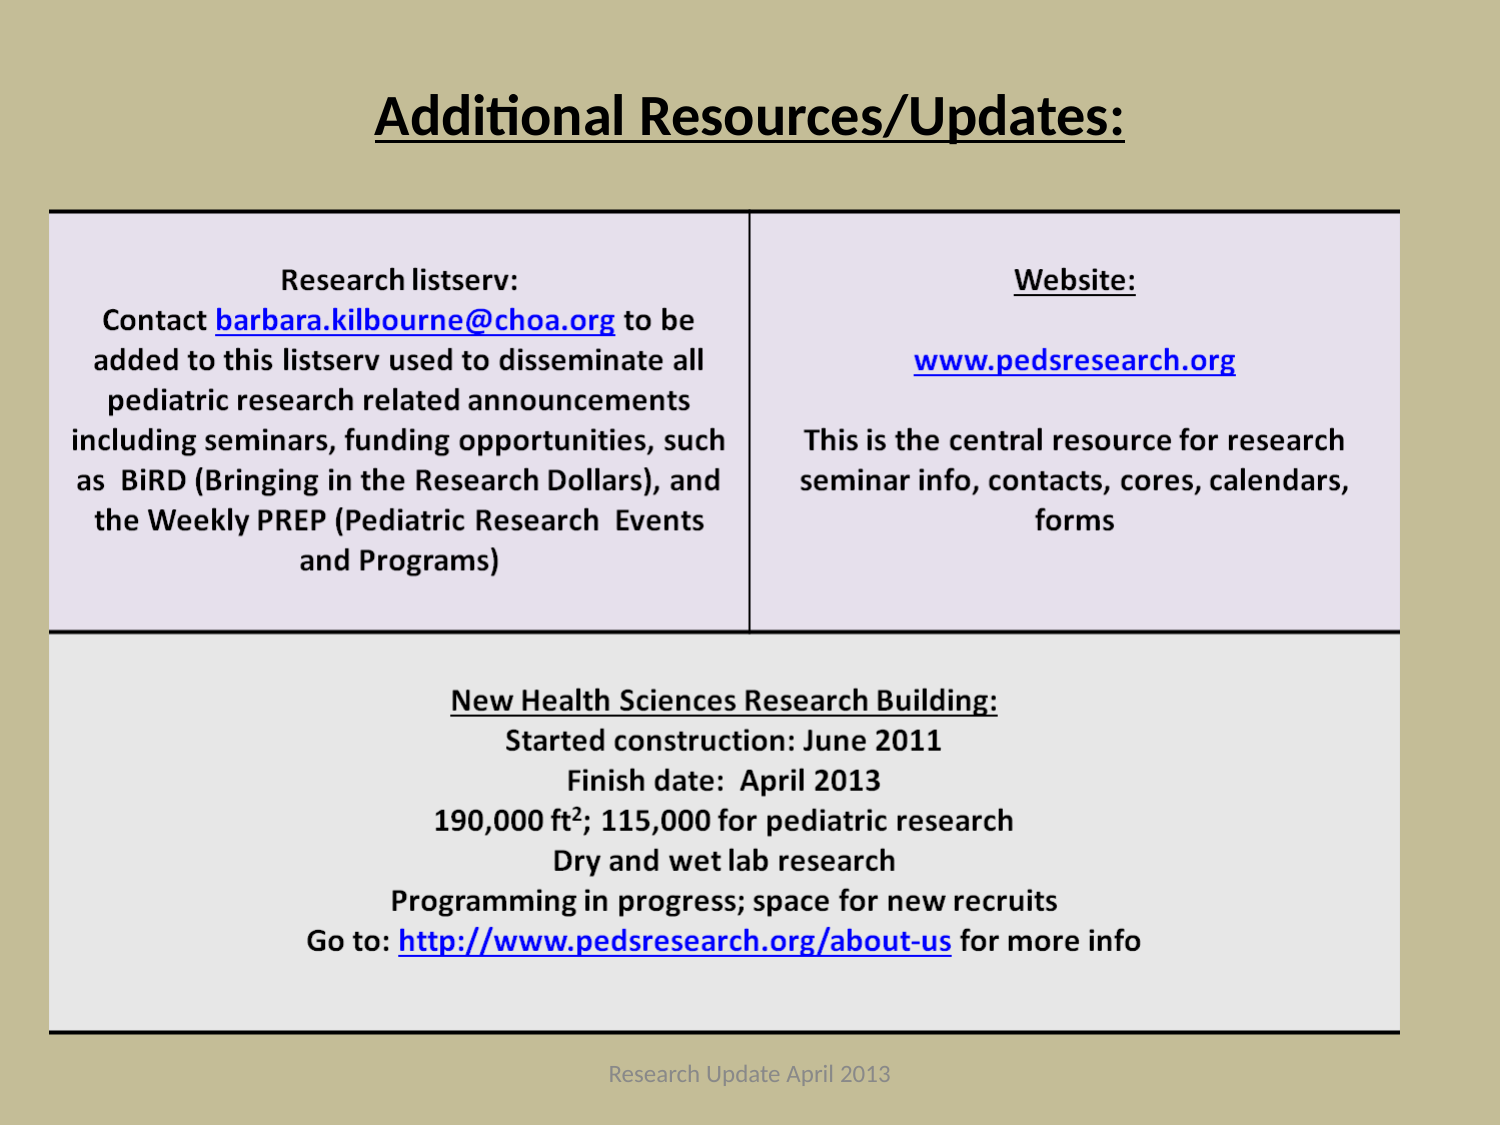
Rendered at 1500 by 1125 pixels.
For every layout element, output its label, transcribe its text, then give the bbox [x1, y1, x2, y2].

text_box Research Update April 2013 [512, 1042, 988, 1103]
title Additional Resources/Updates: [75, 50, 1426, 176]
picture [37, 201, 1412, 1046]
